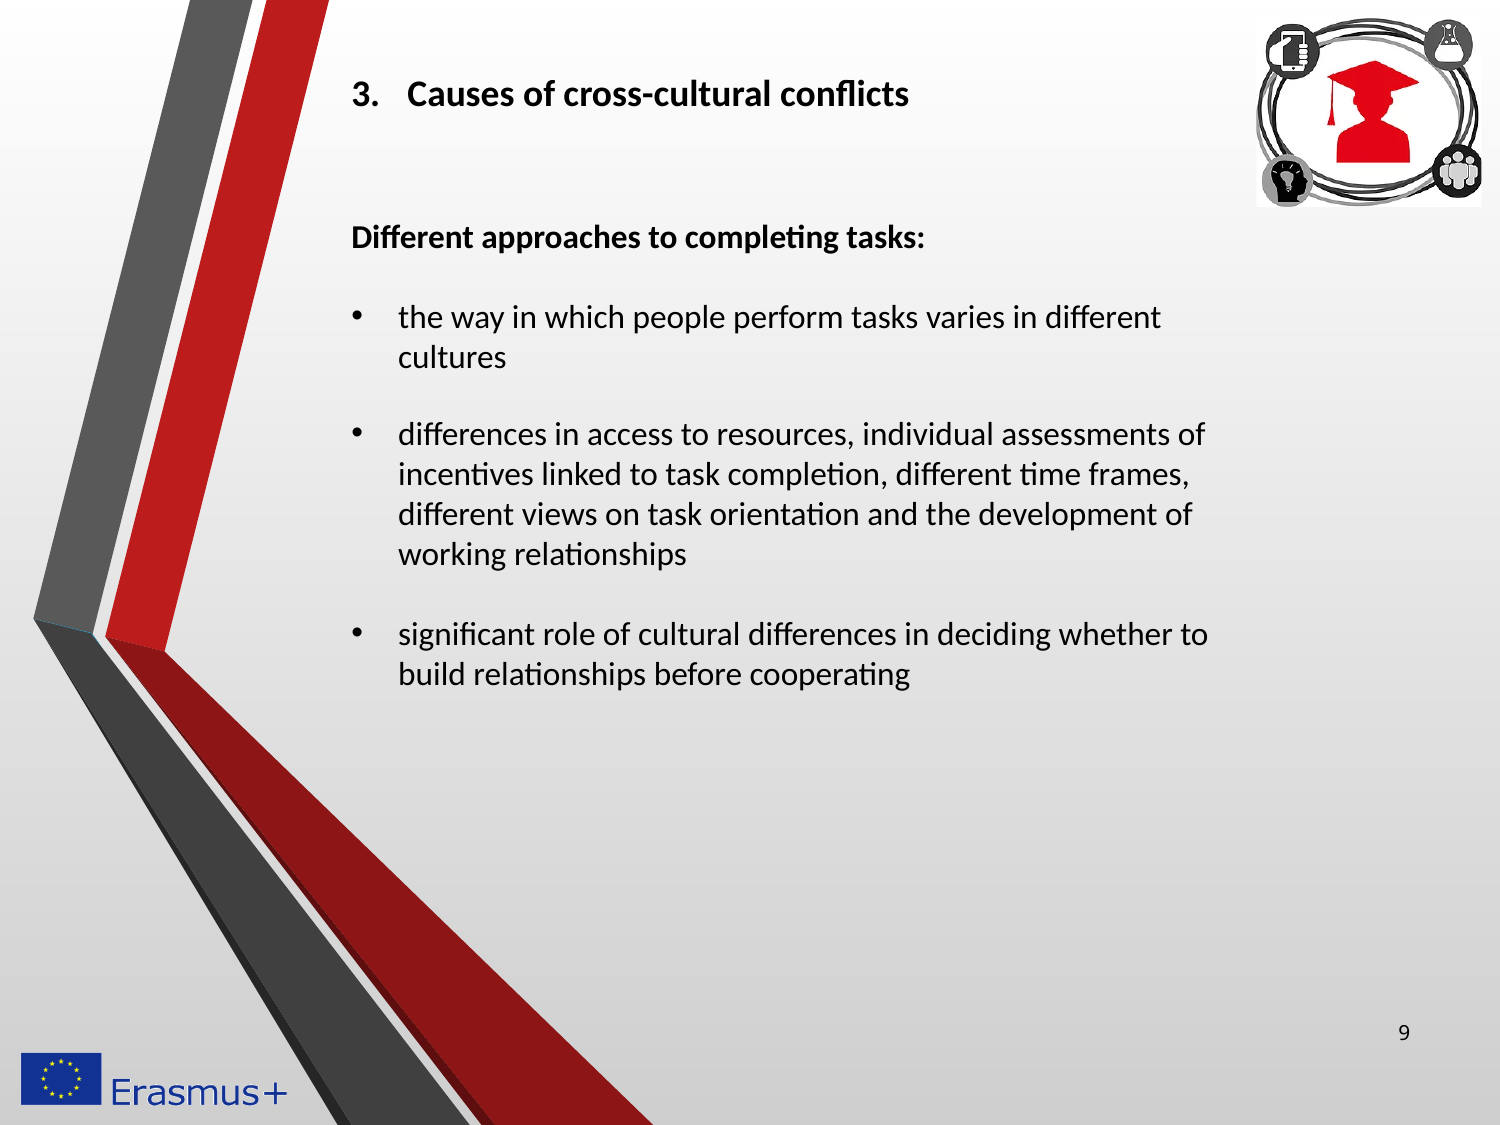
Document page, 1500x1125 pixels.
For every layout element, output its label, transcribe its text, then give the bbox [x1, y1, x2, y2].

picture [5, 1037, 302, 1120]
slide_number <numer> [1357, 1003, 1425, 1064]
picture [1256, 18, 1482, 207]
text_box Causes of cross-cultural conflicts [336, 61, 1247, 122]
text_box Different approaches to completing tasks: the way in which people perform tasks varies in different cultures differences in access to resources, individual assessments of incentives linked to task completion, different time frames, different views on task orientation and the development of working relationships significant role of cultural differences in deciding whether to build relationships before cooperating [336, 208, 1258, 700]
chart [1257, 19, 1483, 209]
